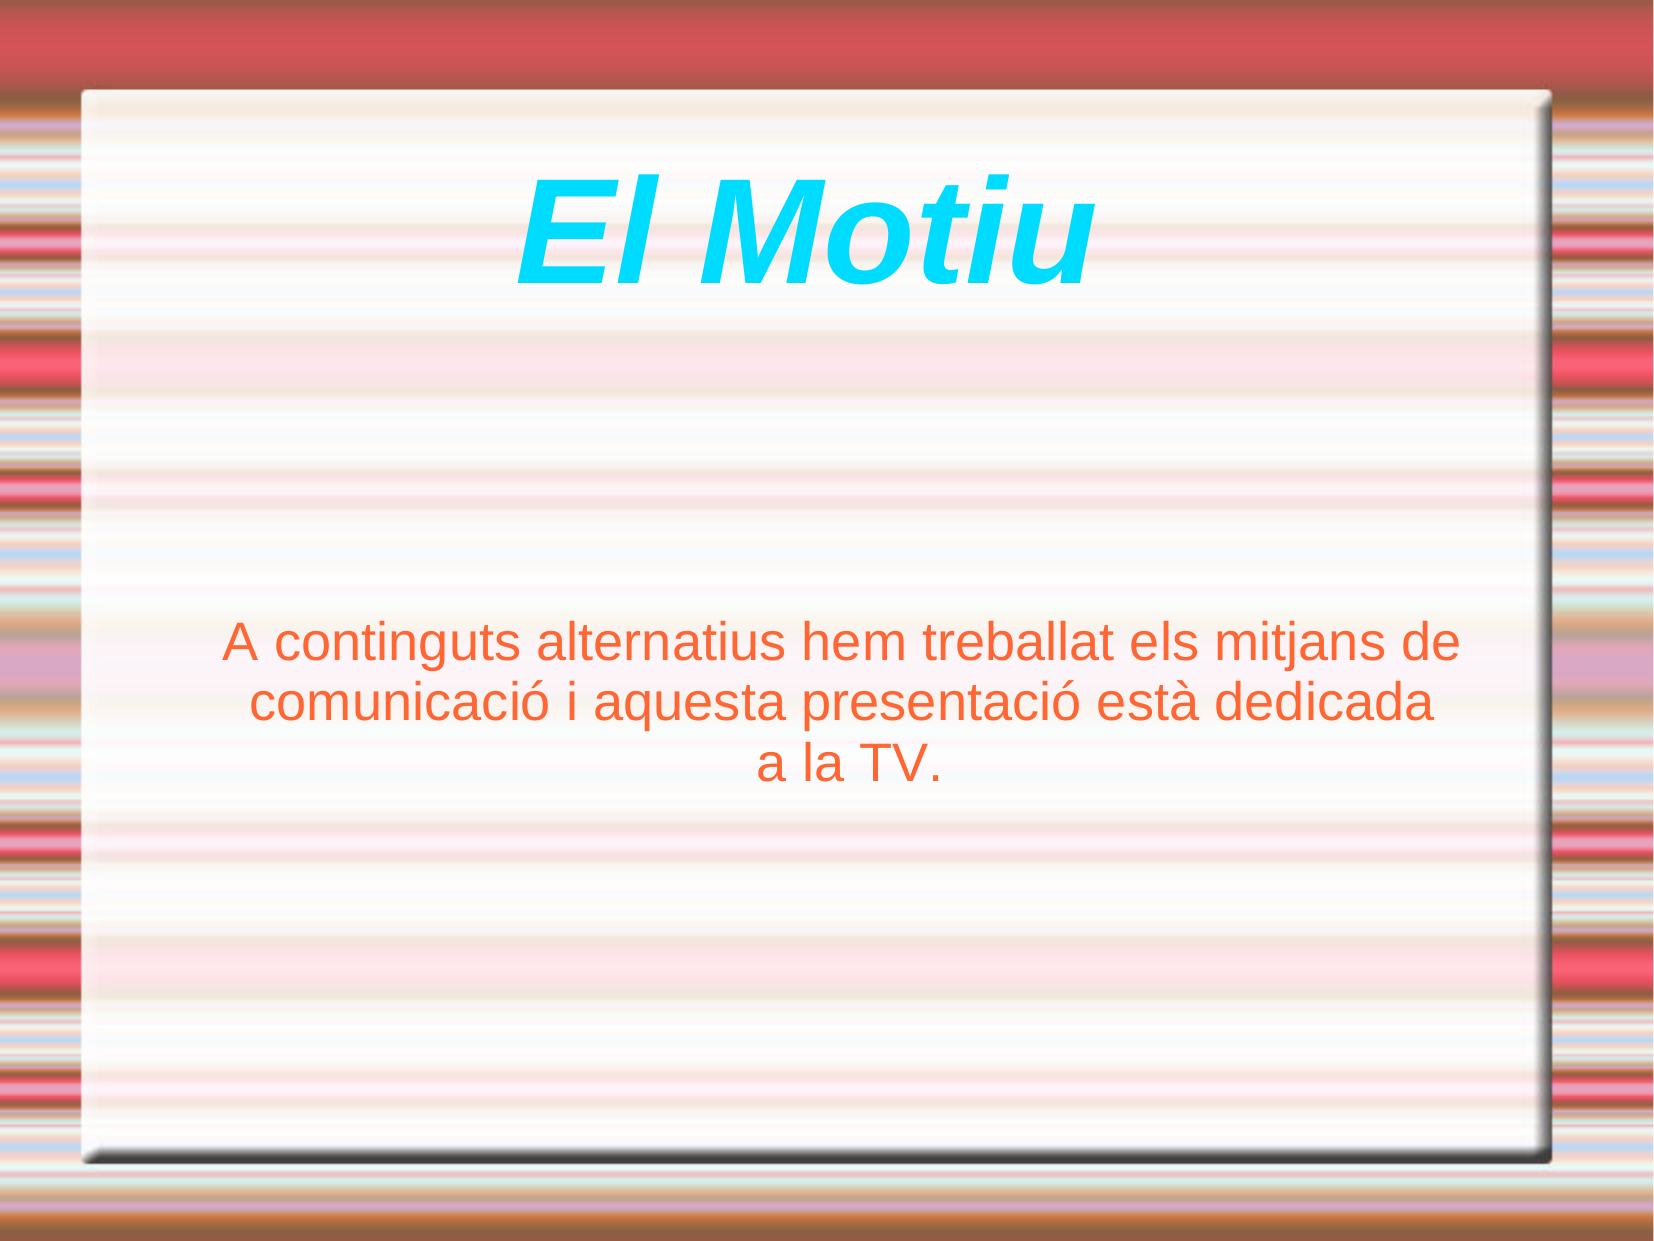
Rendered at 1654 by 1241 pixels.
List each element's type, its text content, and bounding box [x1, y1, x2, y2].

title El Motiu [82, 49, 1571, 414]
picture [0, 0, 1654, 1241]
subtitle A continguts alternatius hem treballat els mitjans de comunicació i aquesta presentació està dedicada a la TV. [106, 413, 1595, 991]
